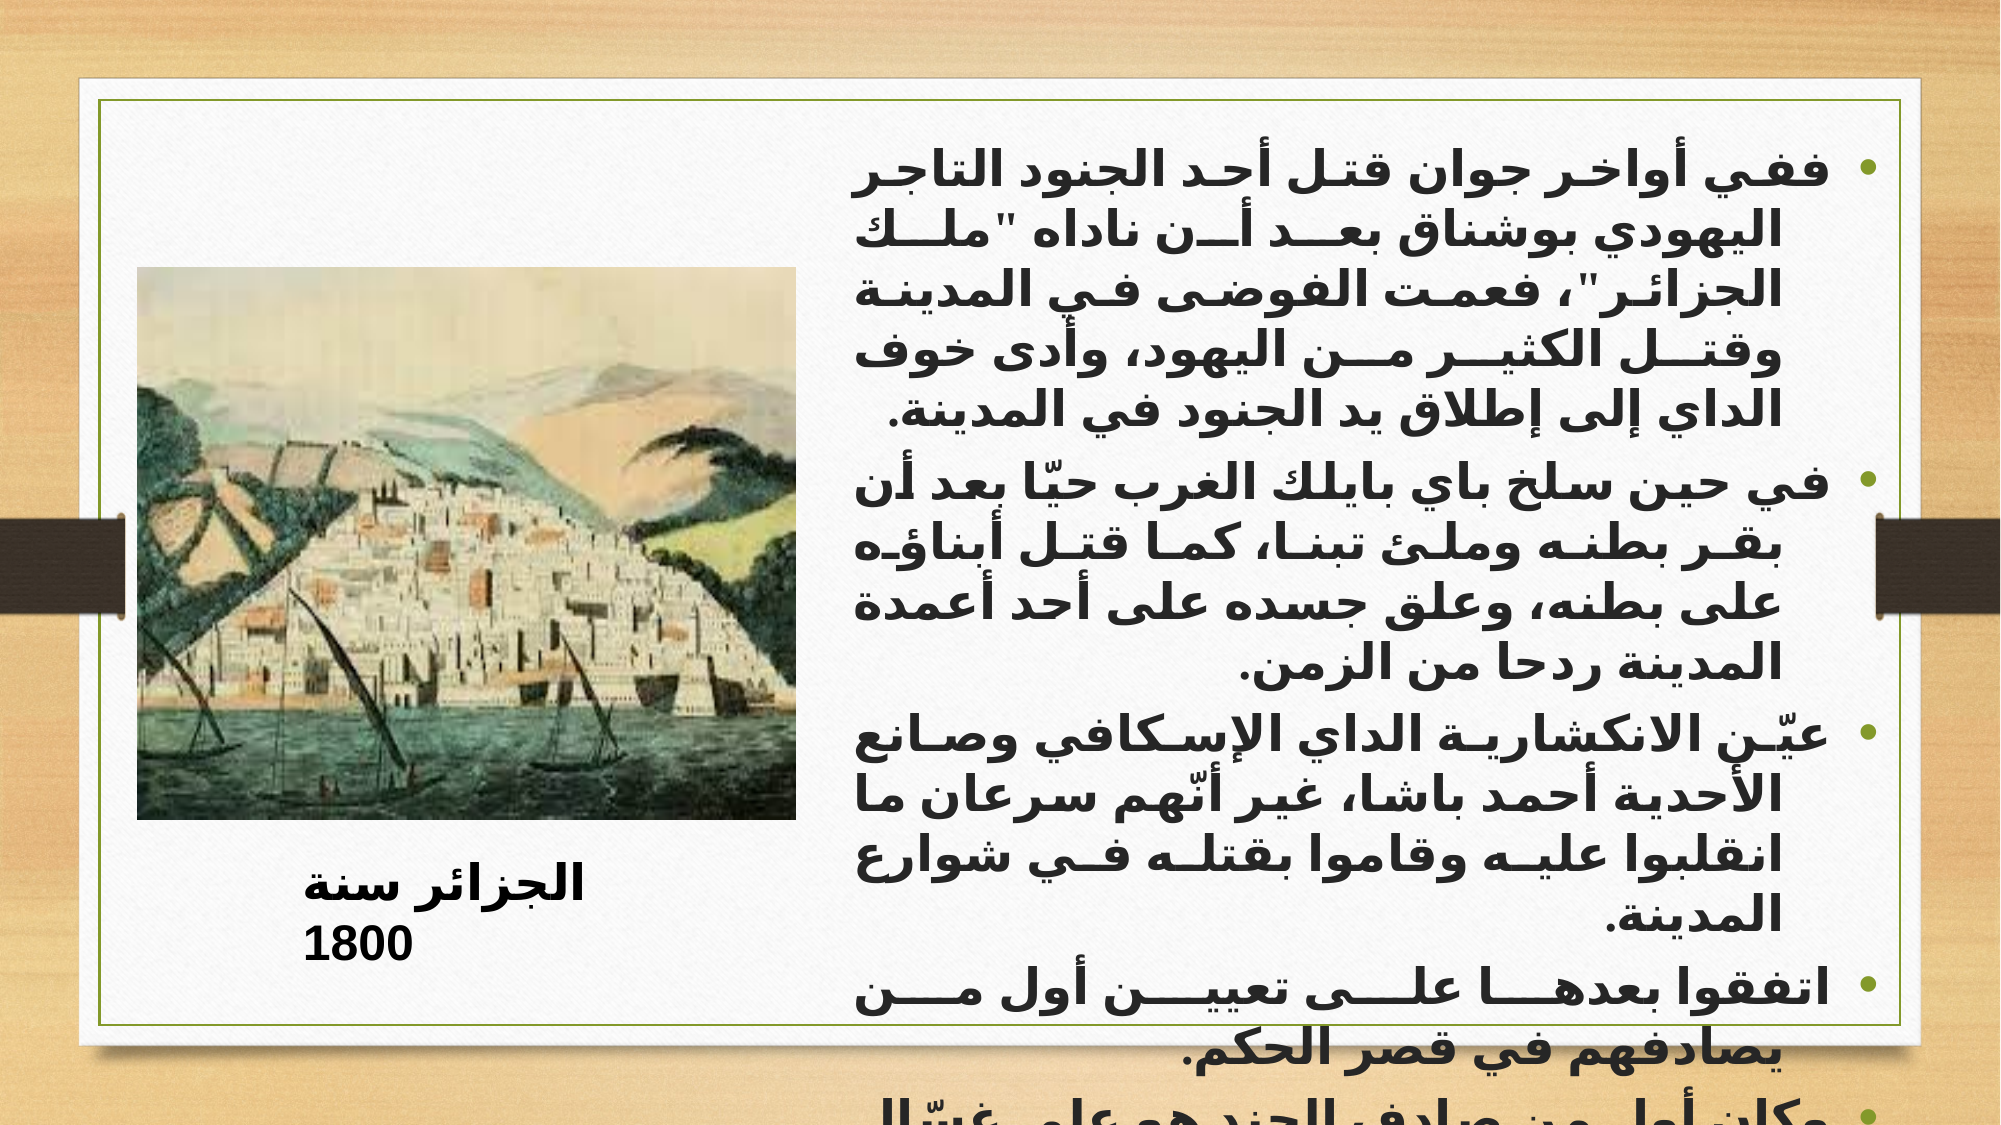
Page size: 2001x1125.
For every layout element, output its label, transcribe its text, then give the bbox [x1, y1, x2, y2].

text_box الجزائر سنة 1800 [288, 843, 703, 978]
text_box ففي أواخر جوان قتل أحد الجنود التاجر اليهودي بوشناق بعد أن ناداه "ملك الجزائر"، فعمت الفوضى في المدينة وقتل الكثير من اليهود، وأدى خوف الداي إلى إطلاق يد الجنود في المدينة. في حين سلخ باي بايلك الغرب حيّا بعد أن بقر بطنه وملئ تبنا، كما قتل أبناؤه على بطنه، وعلق جسده على أحد أعمدة المدينة ردحا من الزمن. عيّن الانكشارية الداي الإسكافي وصانع الأحدية أحمد باشا، غير أنّهم سرعان ما انقلبوا عليه وقاموا بقتله في شوارع المدينة. اتفقوا بعدها على تعيين أول من يصادفهم في قصر الحكم. وكان أول من صادف الجند هو علي غسّال الموتى، الذي اعتلى العرش غير أنه لم يمضي على تنصيبه سوى أربعة أشهر حتى عادوا واغتالوه مثل سابقه [838, 129, 1894, 1125]
picture [137, 267, 796, 820]
